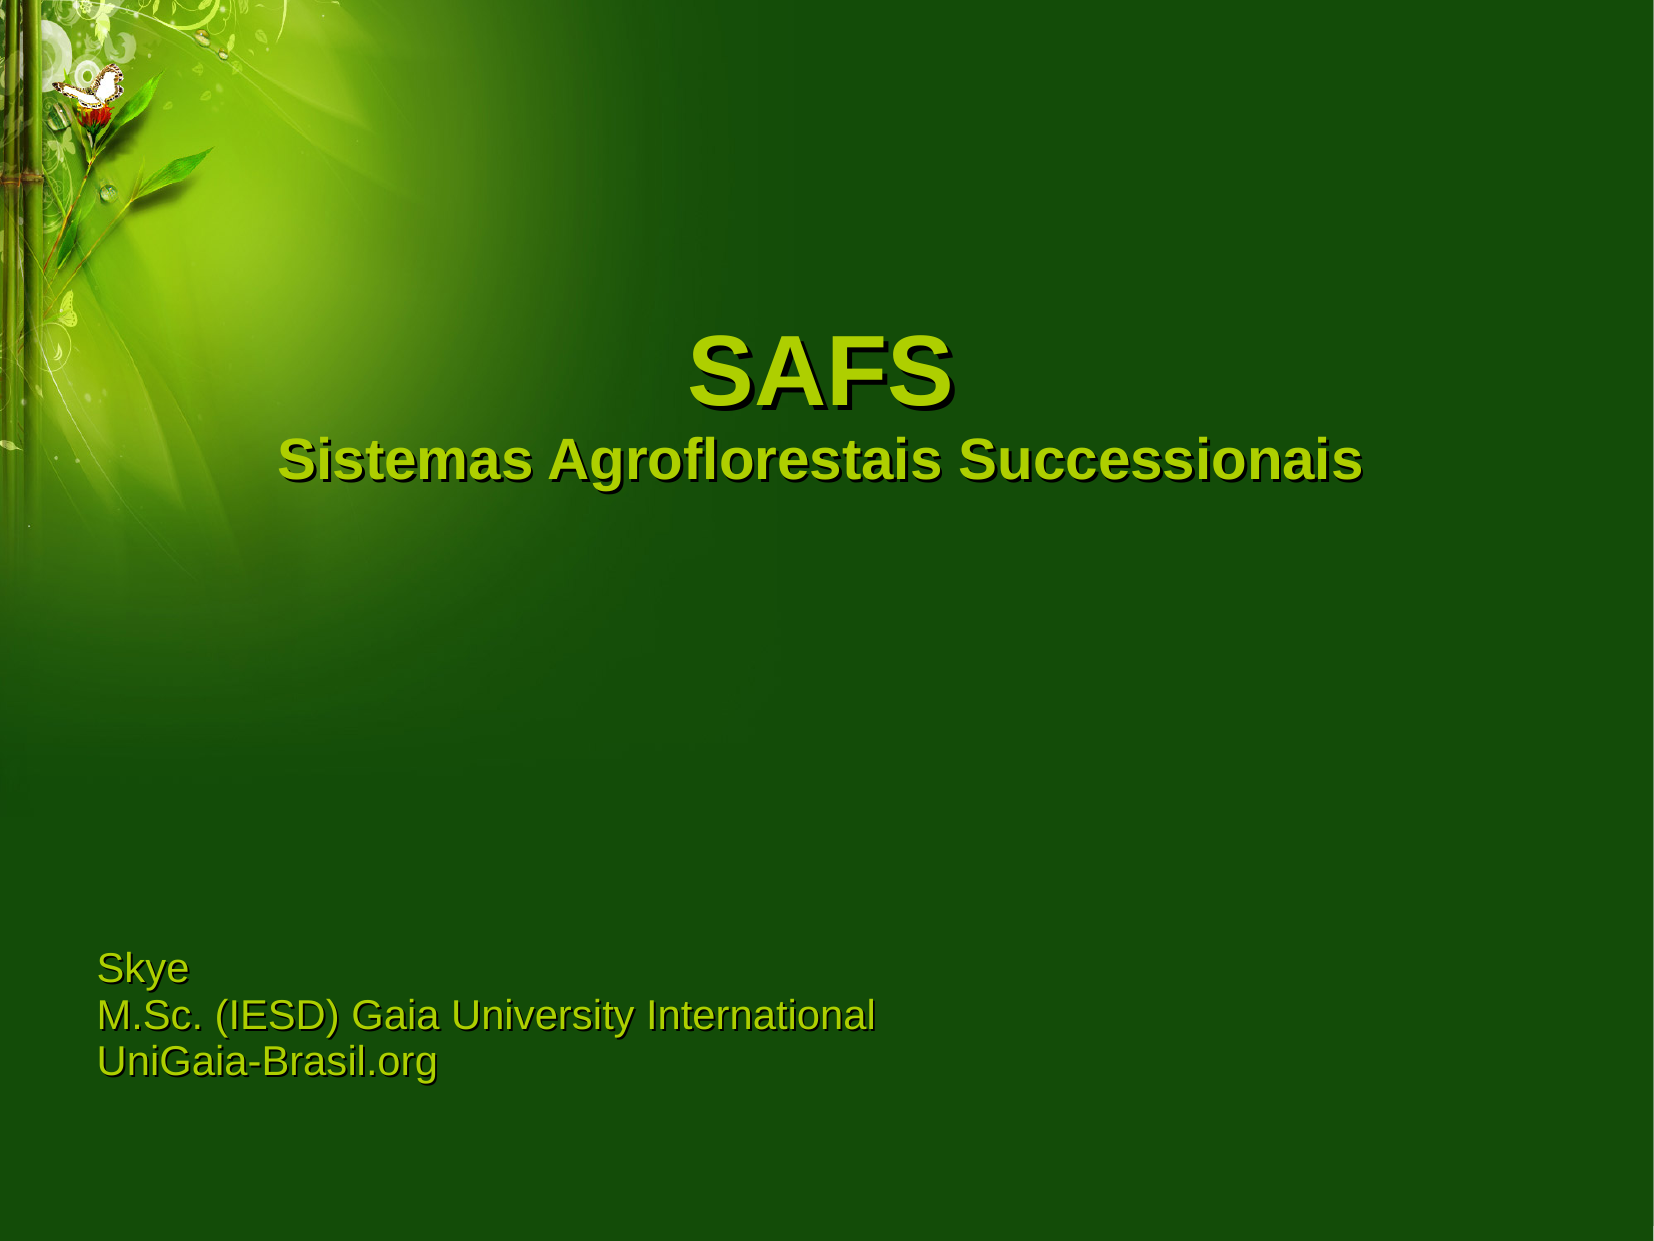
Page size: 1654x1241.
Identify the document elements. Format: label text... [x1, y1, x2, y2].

text_box Skye M.Sc. (IESD) Gaia University International UniGaia-Brasil.org [81, 937, 1092, 1093]
picture [0, 0, 1654, 1241]
text_box SAFS Sistemas Agroflorestais Successionais [262, 307, 1380, 501]
